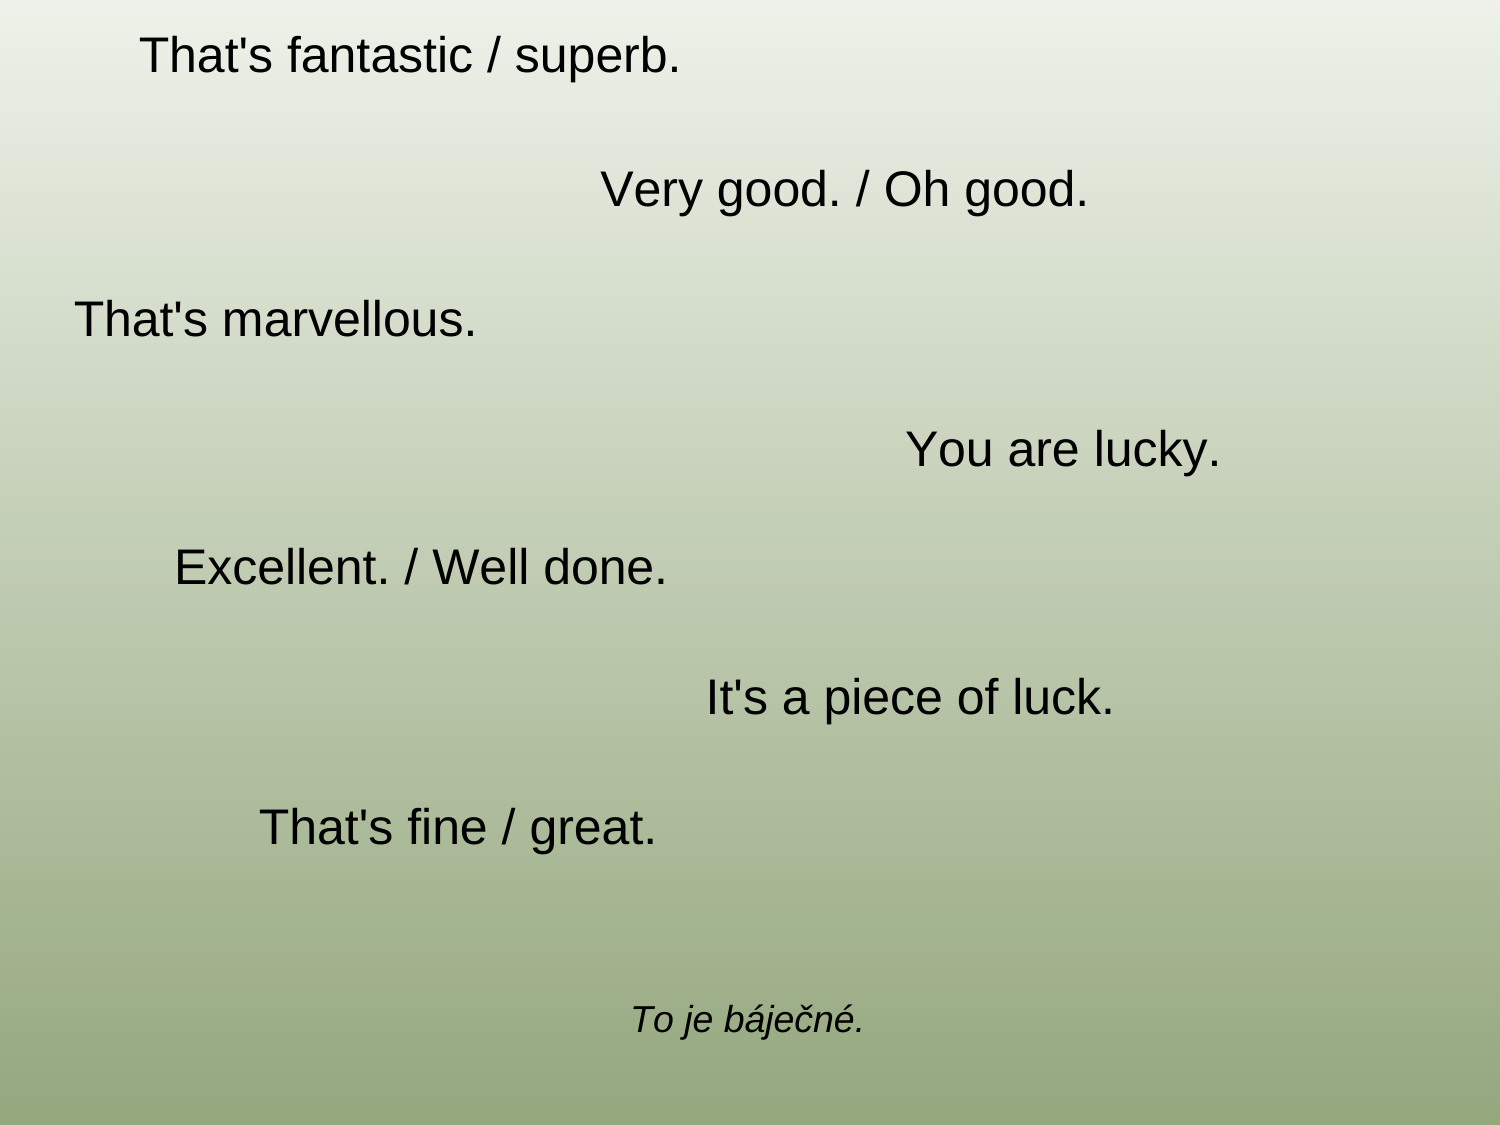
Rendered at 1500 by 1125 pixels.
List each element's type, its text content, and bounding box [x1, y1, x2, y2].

text_box You are lucky. [890, 408, 1237, 485]
text_box To je báječné. [615, 987, 880, 1049]
text_box That's fantastic / superb. [123, 14, 751, 90]
text_box Excellent. / Well done. [159, 527, 1382, 603]
text_box Very good. / Oh good. [585, 148, 1105, 225]
text_box That's fine / great. [244, 786, 673, 863]
text_box It's a piece of luck. [690, 656, 1500, 733]
text_box That's marvellous. [59, 278, 1353, 355]
